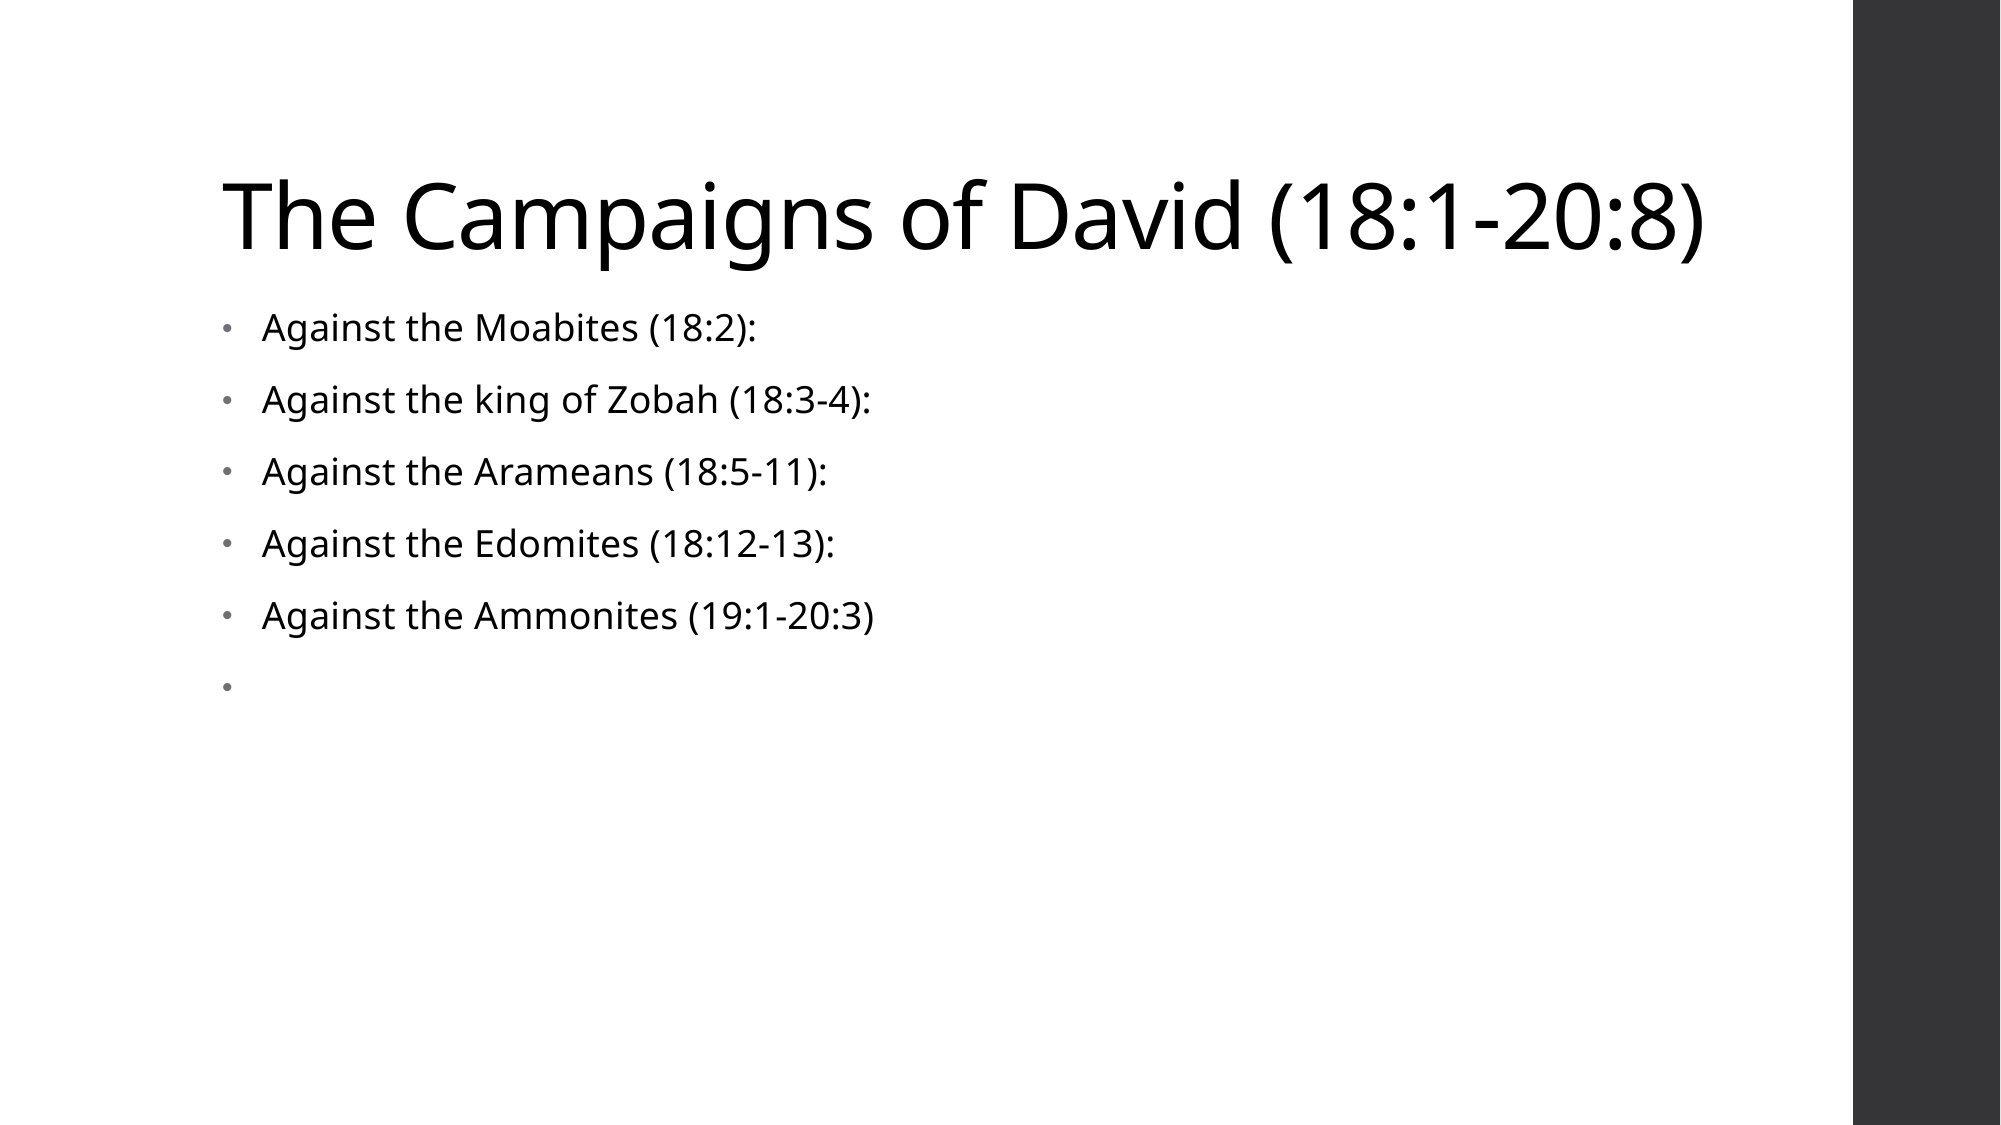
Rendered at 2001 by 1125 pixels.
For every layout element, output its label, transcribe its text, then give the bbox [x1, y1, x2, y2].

title The Campaigns of David (18:1-20:8) [206, 60, 1797, 278]
list Against the Moabites (18:2): Against the king of Zobah (18:3-4): Against the Arameans (18:5-11): Against the Edomites (18:12-13): Against the Ammonites (19:1-20:3) [206, 299, 1617, 1014]
